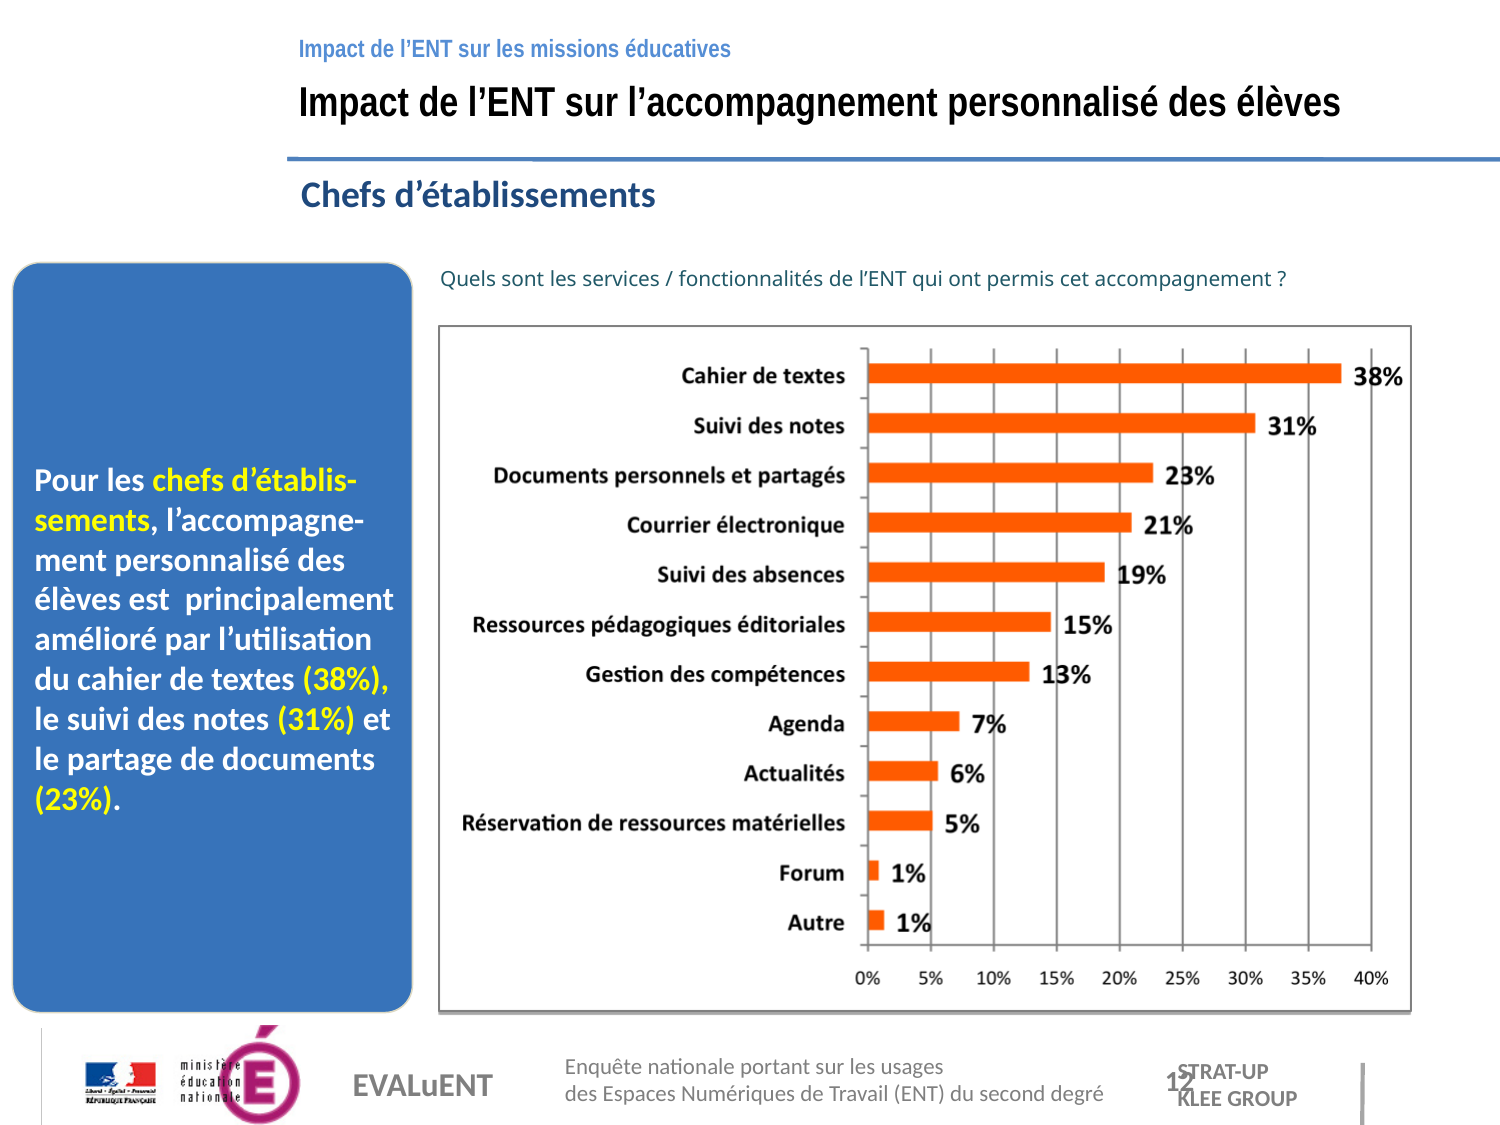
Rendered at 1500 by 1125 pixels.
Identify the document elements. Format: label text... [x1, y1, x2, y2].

text_box Impact de l’ENT sur les missions éducatives Impact de l’ENT sur l’accompagnement personnalisé des élèves [284, 25, 1500, 100]
text_box Chefs d’établissements [286, 162, 685, 224]
text_box [1074, 1050, 1426, 1110]
text_box Pour les chefs d’établis-sements, l’accompagne-ment personnalisé des élèves est principalement amélioré par l’utilisation du cahier de textes (38%), le suivi des notes (31%) et le partage de documents (23%). [12, 262, 413, 1013]
text_box Quels sont les services / fonctionnalités de l’ENT qui ont permis cet accompagnement ? [425, 258, 1500, 300]
picture [437, 324, 1413, 1013]
